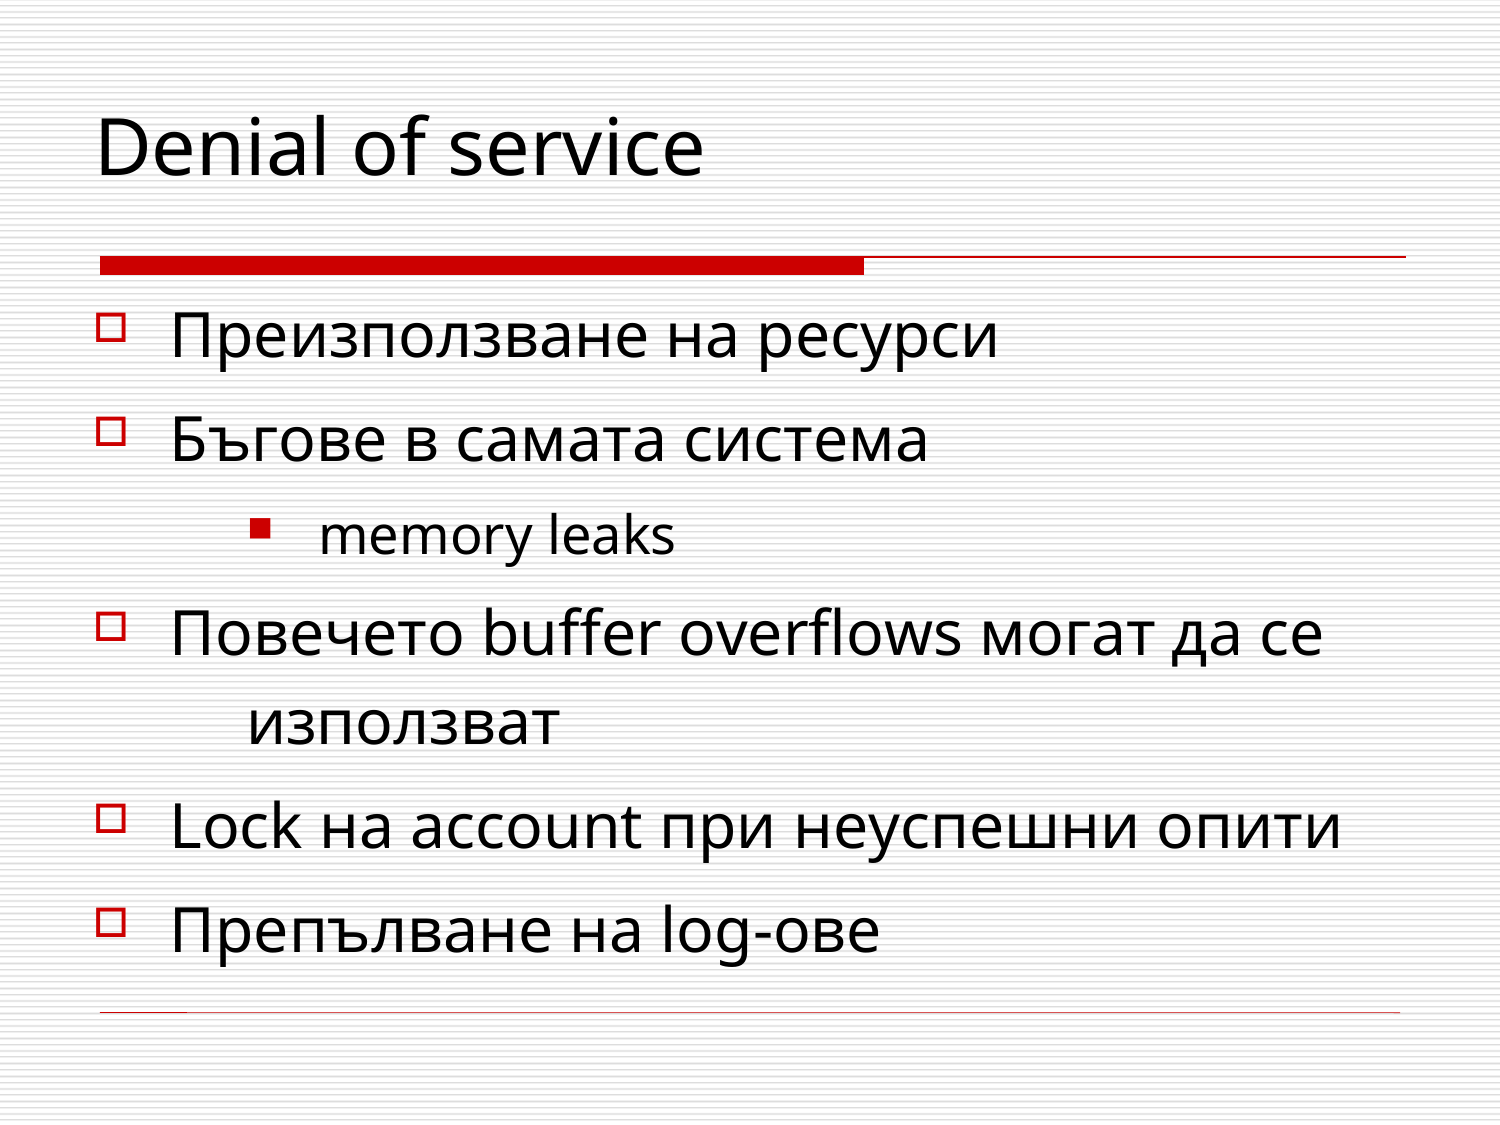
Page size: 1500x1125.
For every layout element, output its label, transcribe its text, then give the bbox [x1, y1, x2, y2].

list Преизползване на ресурси Бъгове в самата система memory leaks Повечето buffer overflows могат да се използват Lock на account при неуспешни опити Препълване на log-ове [92, 287, 1405, 988]
title Denial of service [94, 35, 1407, 249]
picture [0, 0, 1500, 1125]
